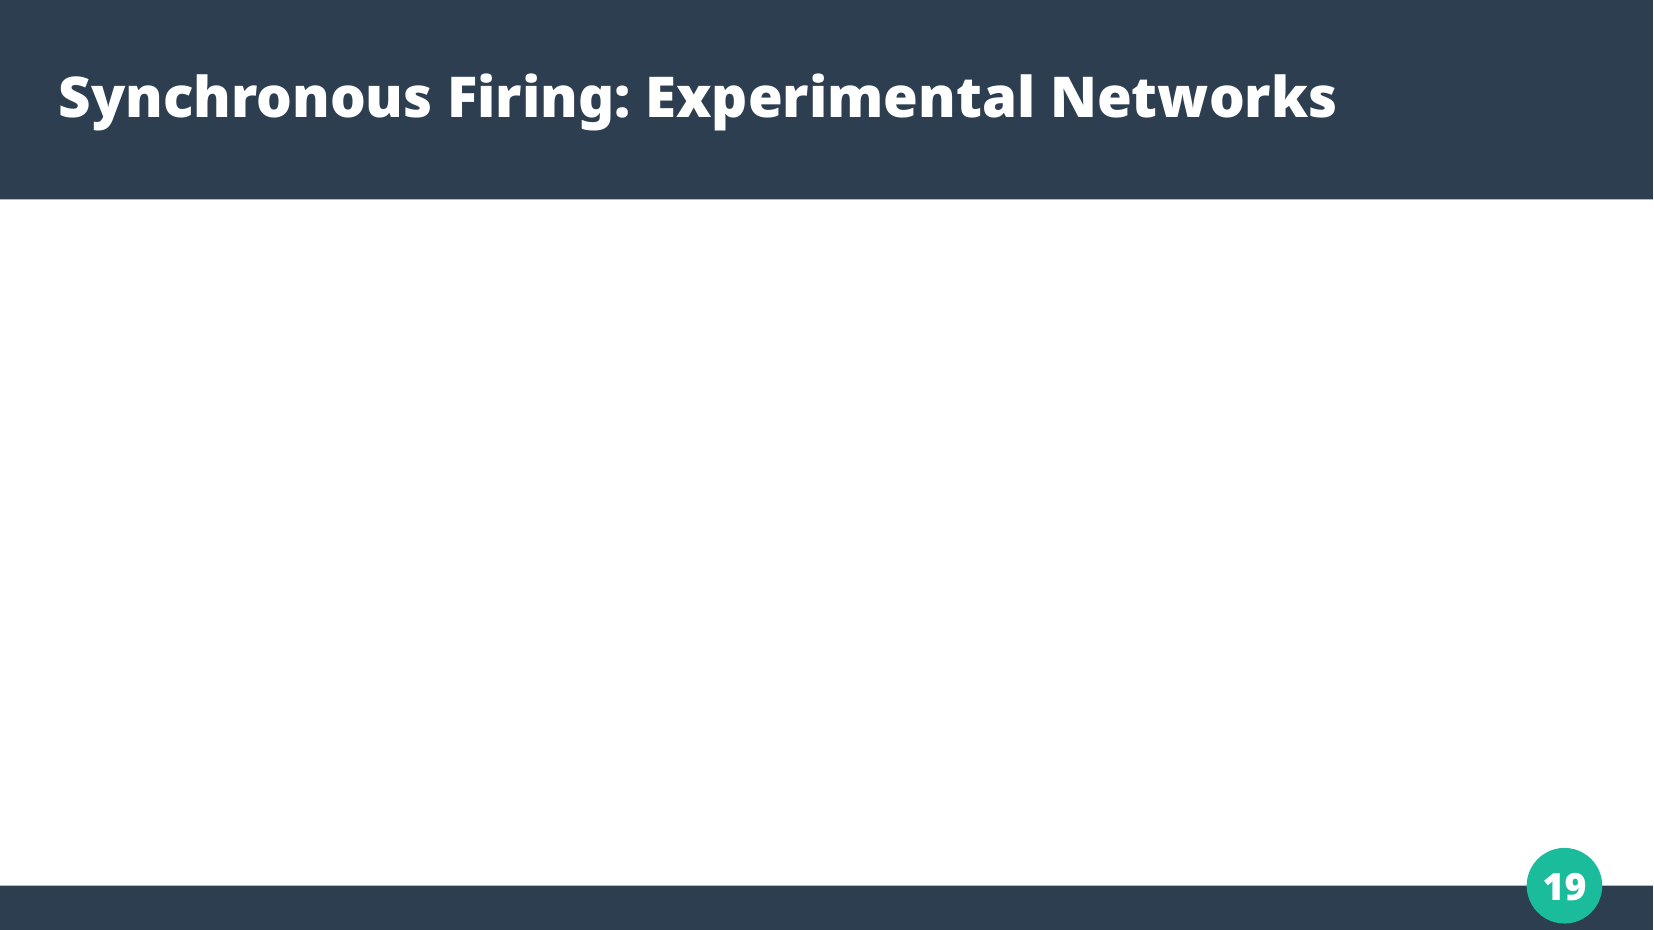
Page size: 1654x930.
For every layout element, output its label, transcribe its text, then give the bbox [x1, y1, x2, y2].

title Synchronous Firing: Experimental Networks [58, 36, 1594, 156]
